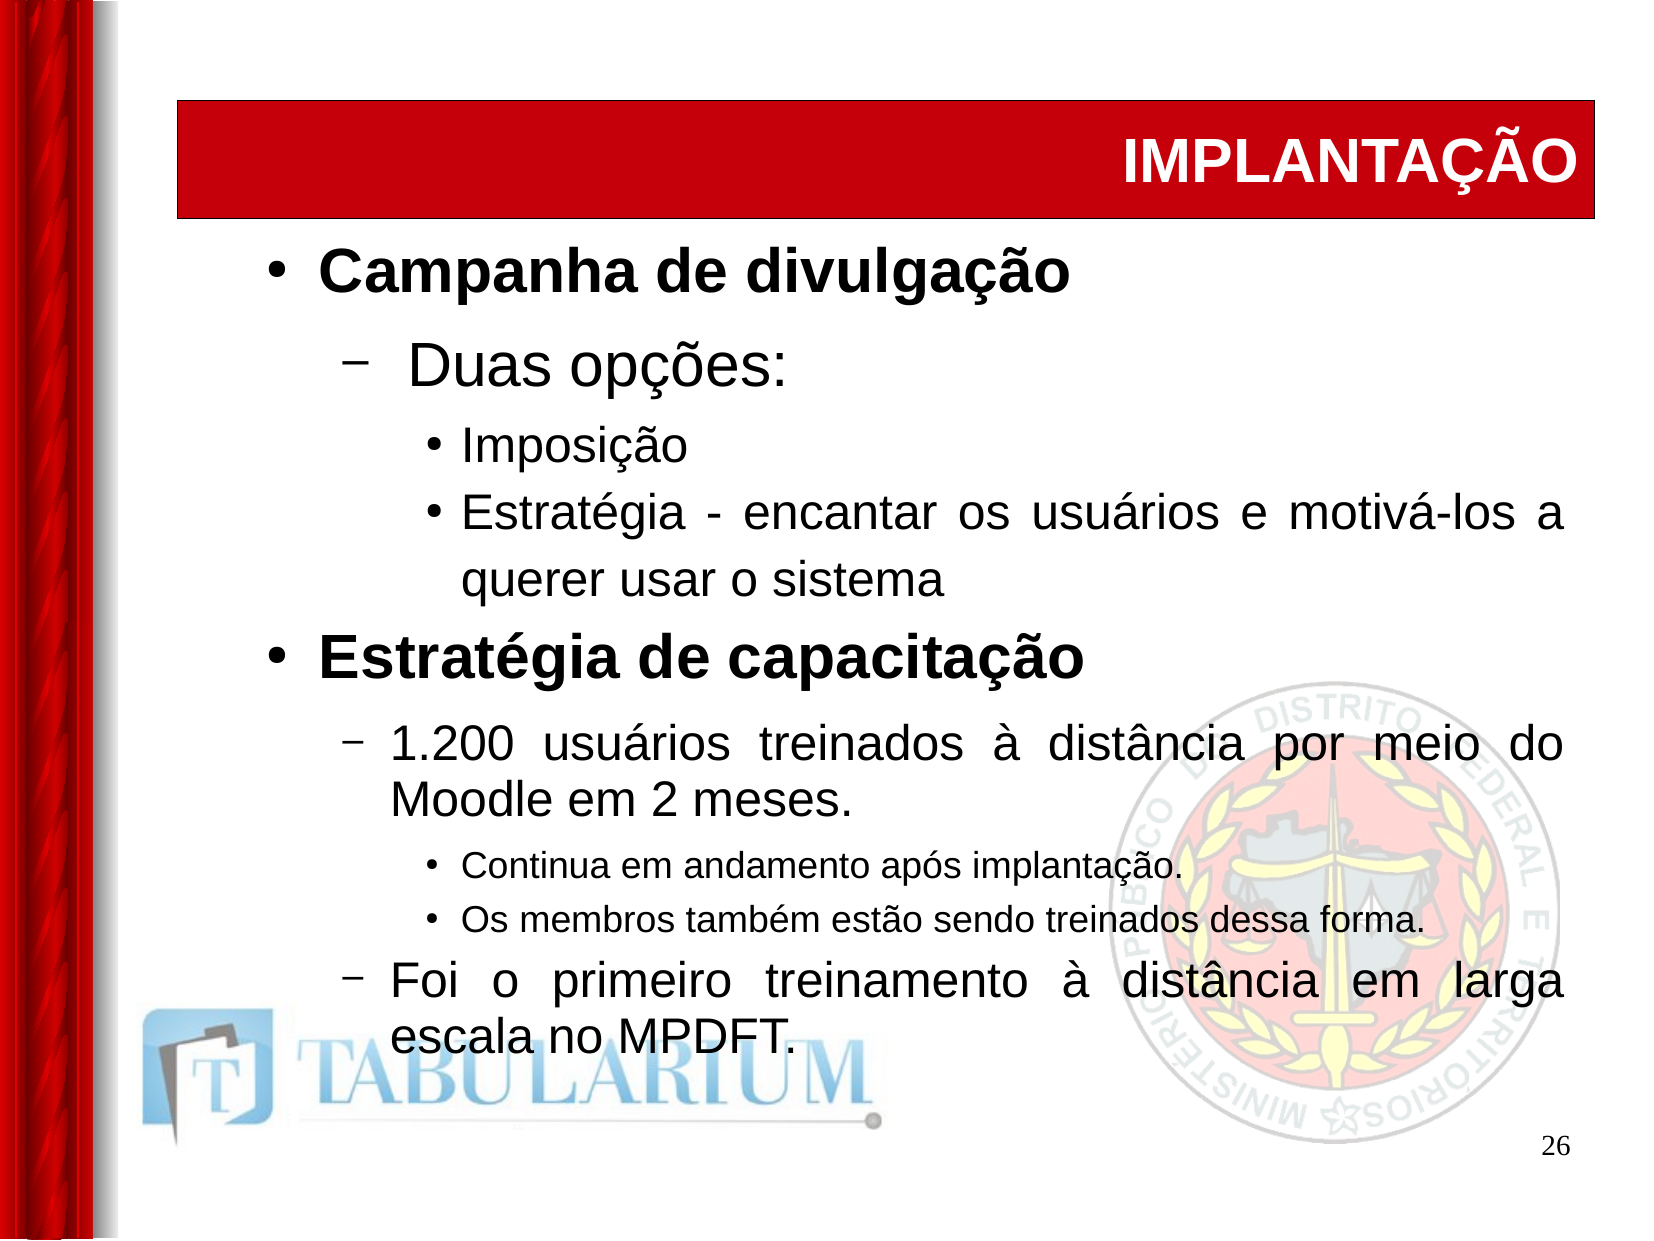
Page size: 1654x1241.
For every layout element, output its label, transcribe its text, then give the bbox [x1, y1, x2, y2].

text_box IMPLANTAÇÃO [206, 118, 1595, 205]
list Campanha de divulgação Duas opções: Imposição Estratégia - encantar os usuários e motivá-los a querer usar o sistema Estratégia de capacitação 1.200 usuários treinados à distância por meio do Moodle em 2 meses. Continua em andamento após implantação. Os membros também estão sendo treinados dessa forma. Foi o primeiro treinamento à distância em larga escala no MPDFT. [177, 236, 1565, 1157]
